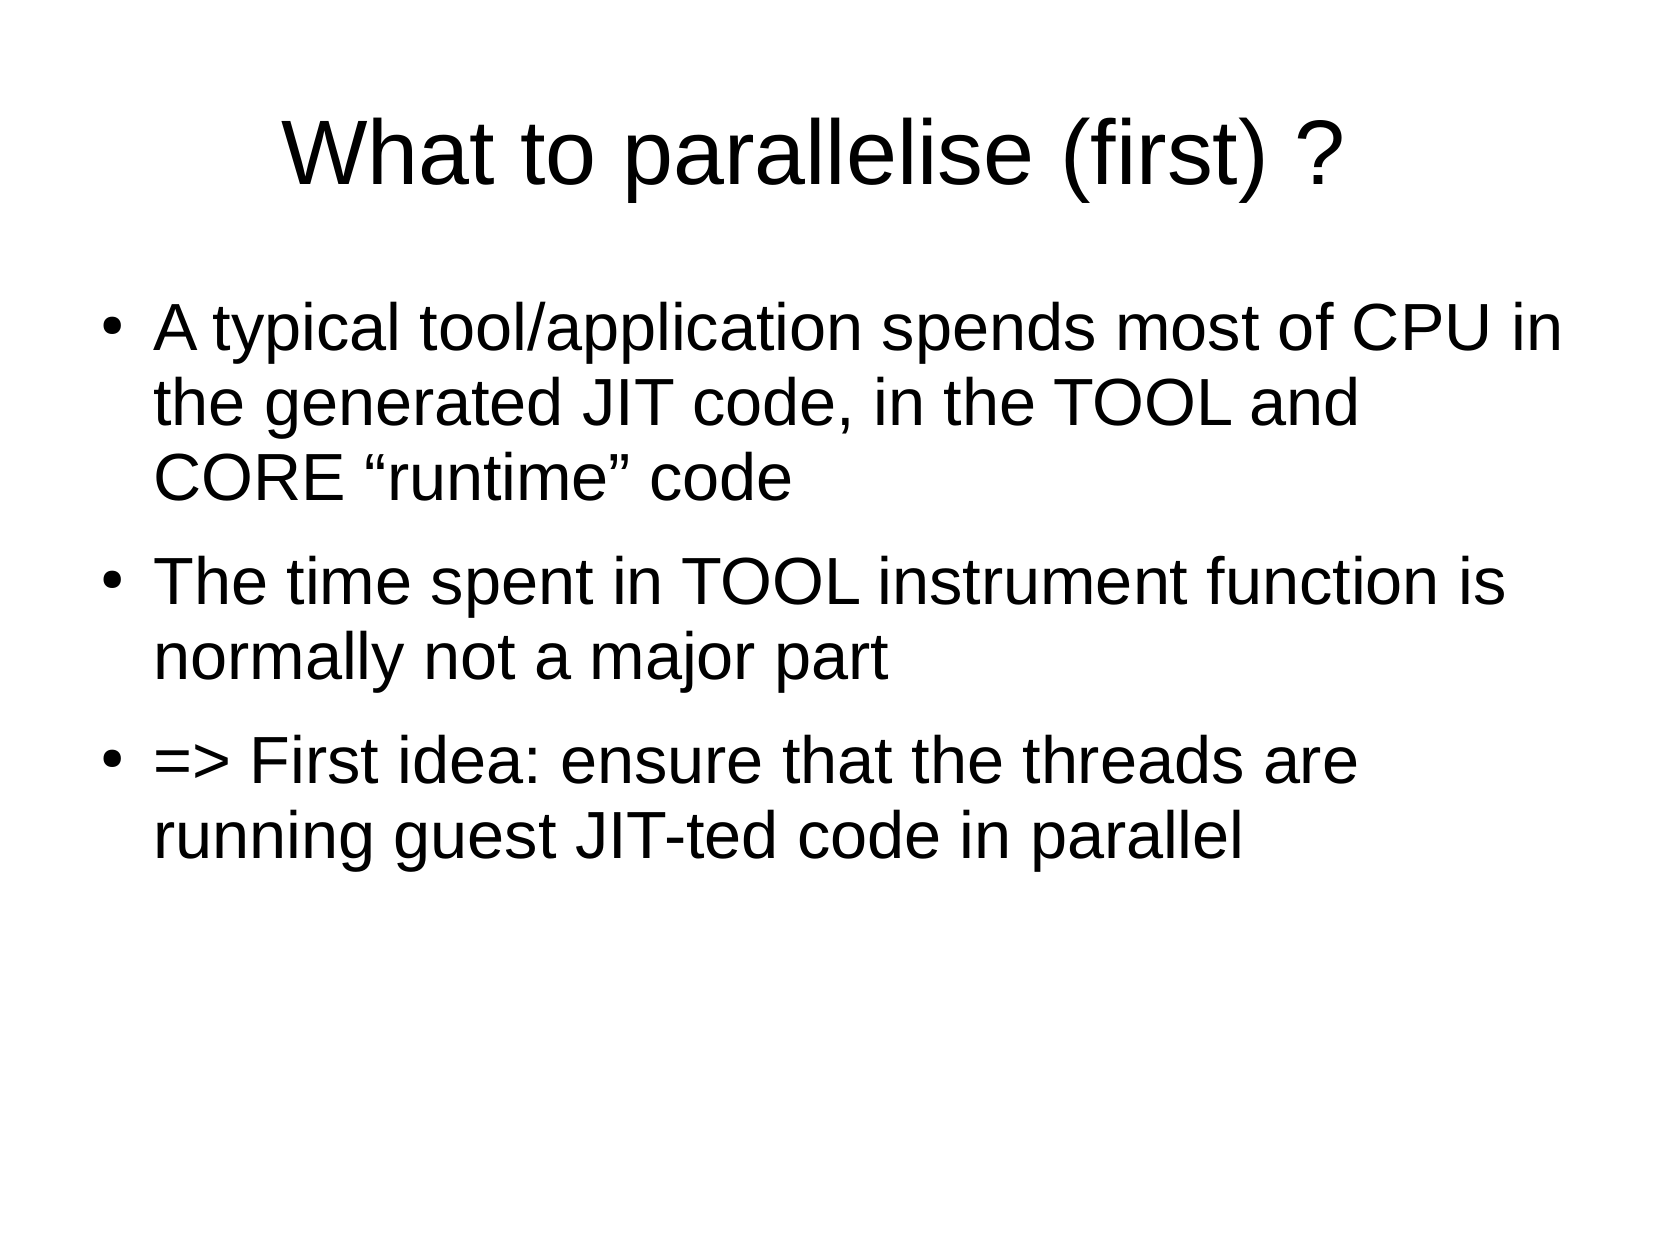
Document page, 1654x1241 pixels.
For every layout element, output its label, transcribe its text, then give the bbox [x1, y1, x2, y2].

list A typical tool/application spends most of CPU in the generated JIT code, in the TOOL and CORE “runtime” code The time spent in TOOL instrument function is normally not a major part => First idea: ensure that the threads are running guest JIT-ted code in parallel [82, 290, 1571, 1186]
title What to parallelise (first) ? [82, 49, 1571, 257]
